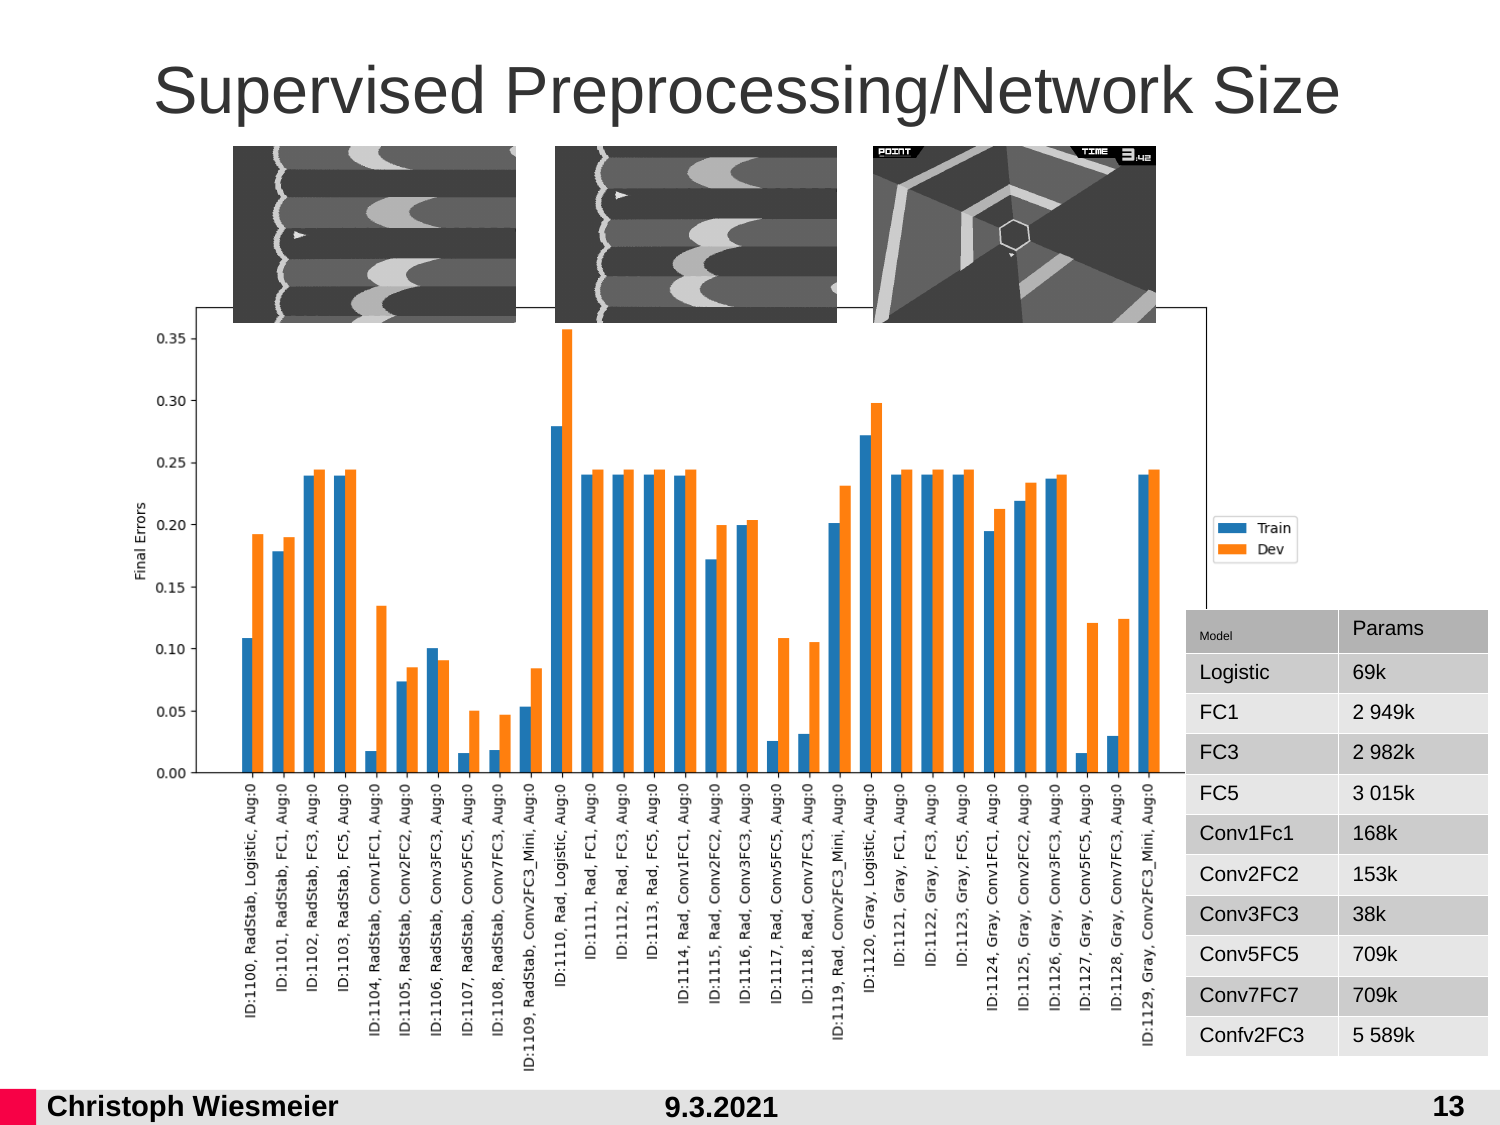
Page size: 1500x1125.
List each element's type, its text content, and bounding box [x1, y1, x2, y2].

table_cell Logistic [1186, 654, 1338, 693]
table_cell Conv2FC2 [1186, 855, 1338, 895]
table_cell 3 015k [1339, 775, 1488, 814]
table_cell FC3 [1186, 734, 1338, 774]
table_cell FC1 [1186, 694, 1338, 733]
table_cell Conv1Fc1 [1186, 815, 1338, 854]
table_cell 69k [1339, 654, 1488, 693]
table_cell Conv7FC7 [1186, 977, 1338, 1016]
table_cell Confv2FC3 [1186, 1017, 1338, 1056]
table_cell 168k [1339, 815, 1488, 854]
table_cell 2 982k [1339, 734, 1488, 774]
table_cell Conv3FC3 [1186, 896, 1338, 935]
table_cell 709k [1339, 936, 1488, 976]
table_cell 2 949k [1339, 694, 1488, 733]
title Supervised Preprocessing/Network Size [79, 25, 1417, 149]
table_cell Conv5FC5 [1186, 936, 1338, 976]
table_cell 38k [1339, 896, 1488, 935]
table_cell 709k [1339, 977, 1488, 1016]
table_header Model [1186, 610, 1338, 653]
table_cell 153k [1339, 855, 1488, 895]
table_cell 5 589k [1339, 1017, 1488, 1056]
table_header Params [1339, 610, 1488, 653]
table_cell FC5 [1186, 775, 1338, 814]
picture [120, 146, 1312, 1086]
